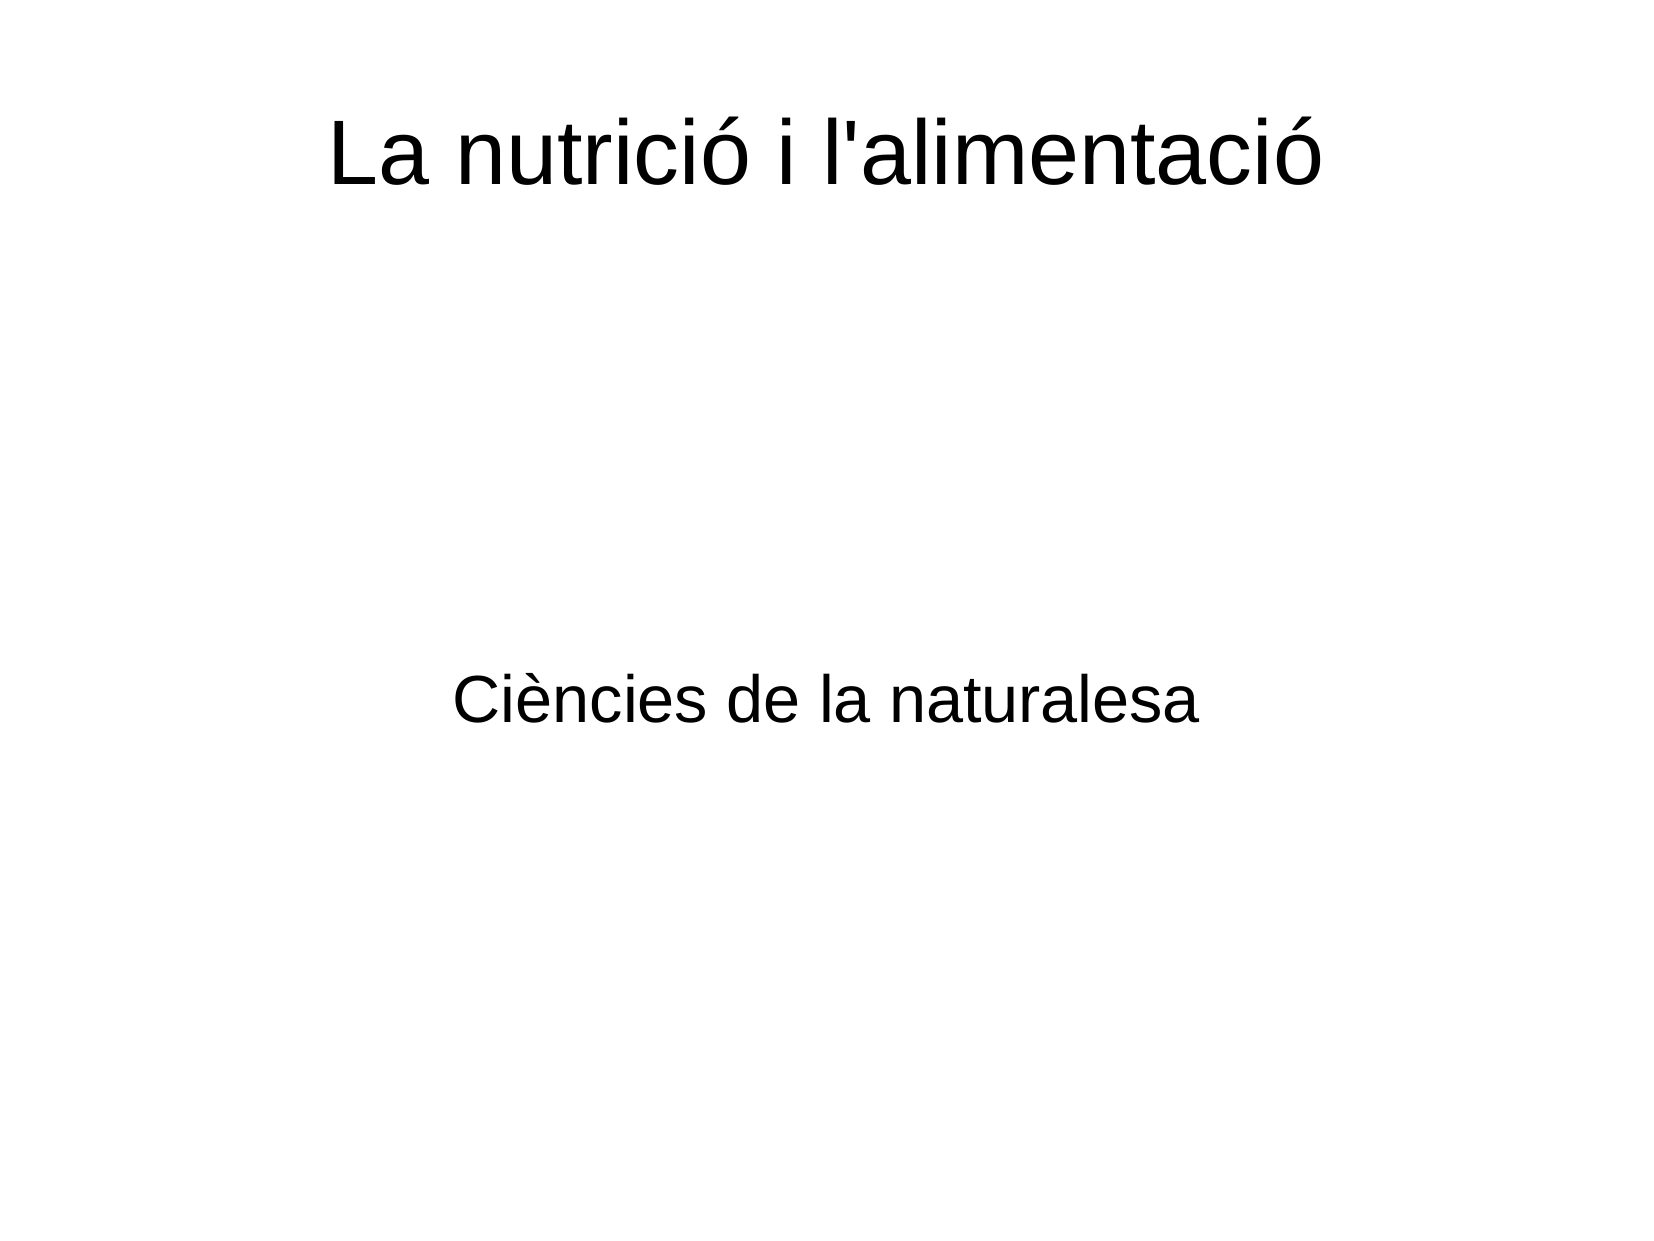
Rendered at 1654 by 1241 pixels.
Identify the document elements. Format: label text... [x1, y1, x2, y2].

subtitle Ciències de la naturalesa [82, 290, 1571, 1109]
title La nutrició i l'alimentació [82, 49, 1571, 257]
